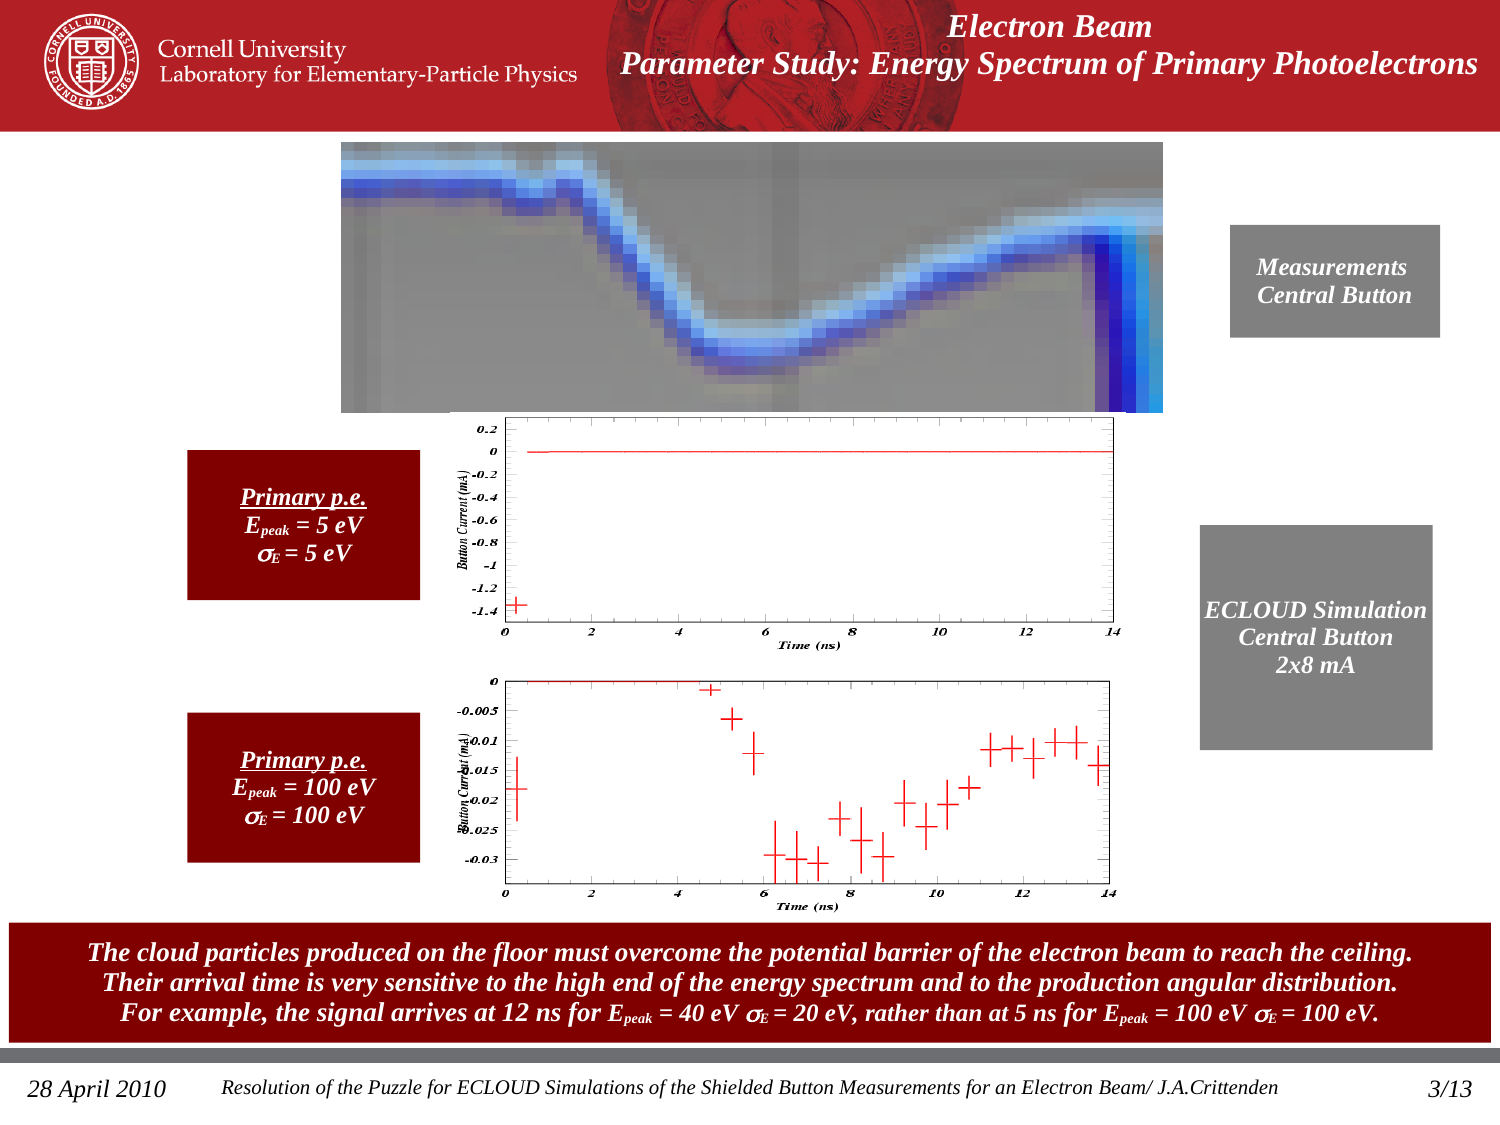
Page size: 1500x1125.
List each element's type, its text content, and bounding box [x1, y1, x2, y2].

text_box Primary p.e. Epeak = 100 eV sE = 100 eV [187, 712, 421, 863]
picture [450, 674, 1126, 916]
picture [341, 142, 1163, 653]
text_box Primary p.e. Epeak = 5 eV sE = 5 eV [187, 450, 421, 601]
text_box Measurements Central Button [1230, 224, 1441, 338]
text_box Electron Beam Parameter Study: Energy Spectrum of Primary Photoelectrons [599, 0, 1500, 113]
text_box The cloud particles produced on the floor must overcome the potential barrier of the electron beam to reach the ceiling. Their arrival time is very sensitive to the high end of the energy spectrum and to the production angular distribution. For example, the signal arrives at 12 ns for Epeak = 40 eV sE = 20 eV, rather than at 5 ns for Epeak = 100 eV sE = 100 eV. [8, 922, 1491, 1043]
picture [0, 0, 1500, 132]
text_box ECLOUD Simulation Central Button 2x8 mA [1199, 525, 1433, 751]
